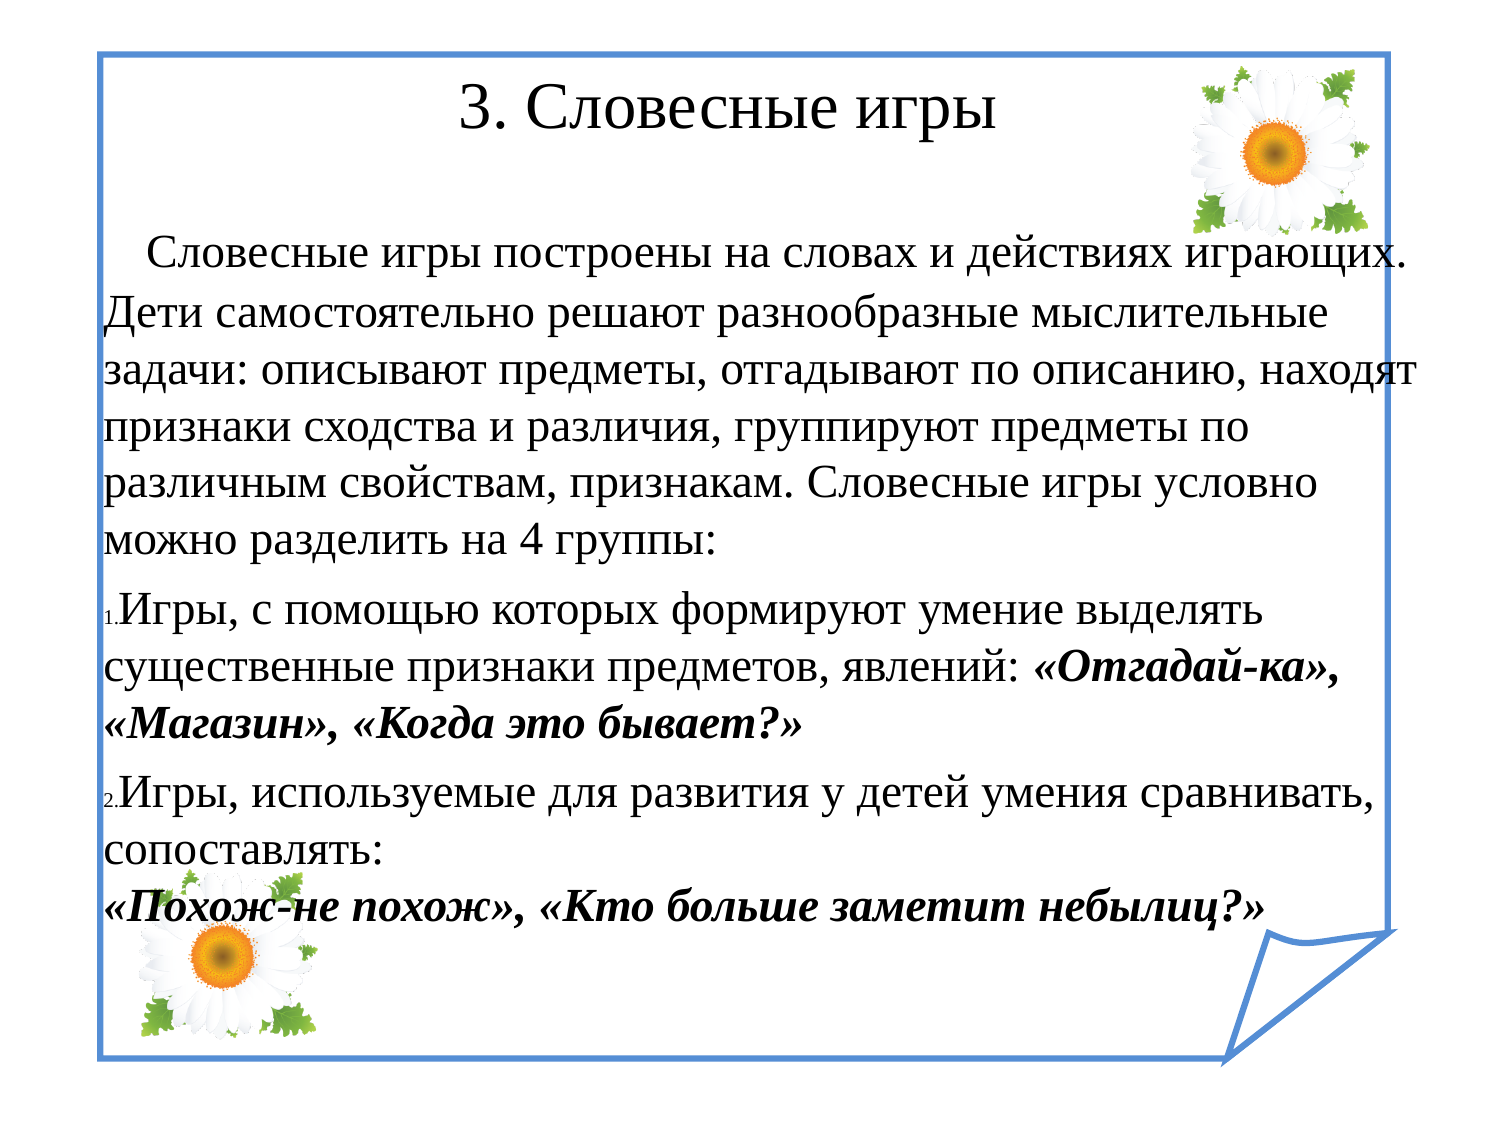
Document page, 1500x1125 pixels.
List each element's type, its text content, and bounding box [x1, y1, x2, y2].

title 3. Словесные игры [53, 54, 1404, 243]
list Словесные игры построены на словах и действиях играющих. Дети самостоятельно решают разнообразные мыслительные задачи: описывают предметы, отгадывают по описанию, находят признаки сходства и различия, группируют предметы по различным свойствам, признакам. Словесные игры условно можно разделить на 4 группы: Игры, с помощью которых формируют умение выделять существенные признаки предметов, явлений: «Отгадай-ка», «Магазин», «Когда это бывает?» Игры, используемые для развития у детей умения сравнивать, сопоставлять: «Похож-не похож», «Кто больше заметит небылиц?» [88, 196, 1439, 939]
